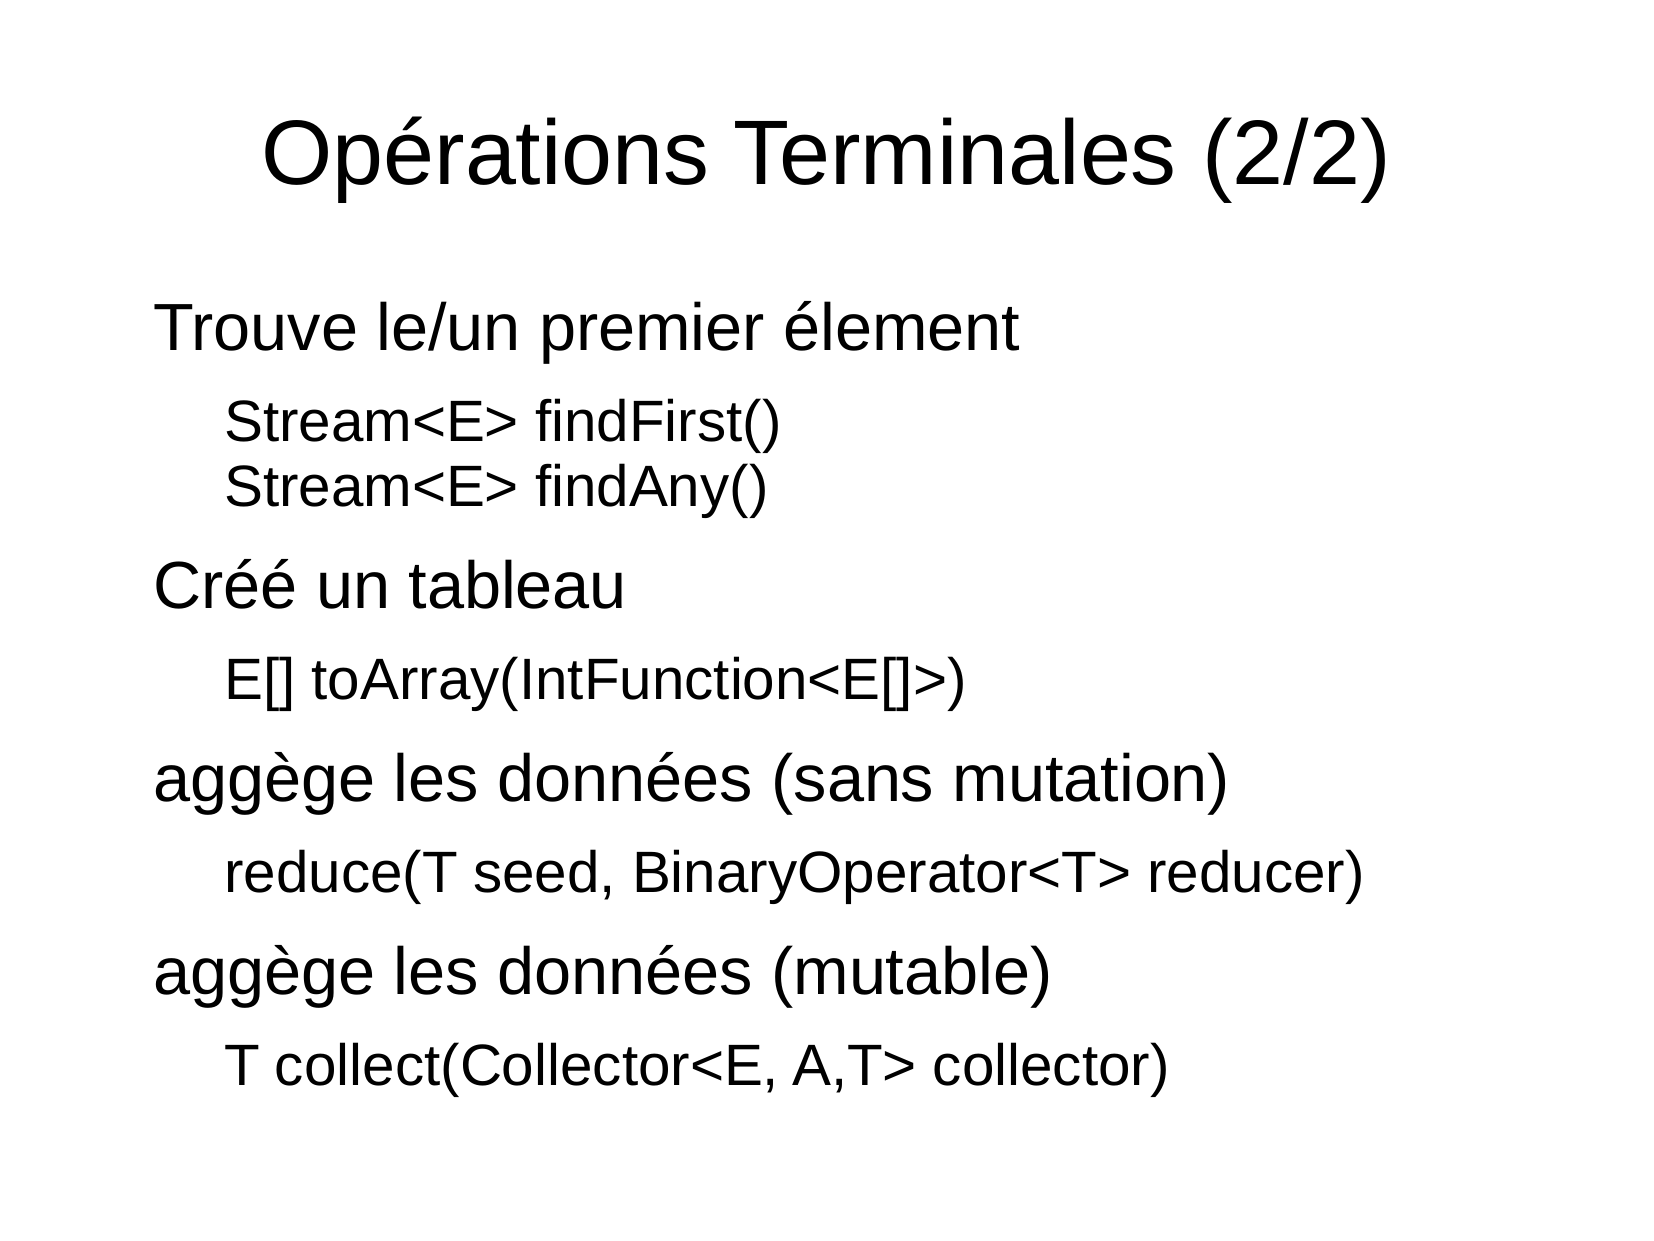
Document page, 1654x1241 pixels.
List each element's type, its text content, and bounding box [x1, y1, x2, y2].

title Opérations Terminales (2/2) [82, 49, 1571, 257]
list Trouve le/un premier élement Stream<E> findFirst() Stream<E> findAny() Créé un tableau E[] toArray(IntFunction<E[]>) aggège les données (sans mutation) reduce(T seed, BinaryOperator<T> reducer) aggège les données (mutable) T collect(Collector<E, A,T> collector) [82, 290, 1571, 1111]
